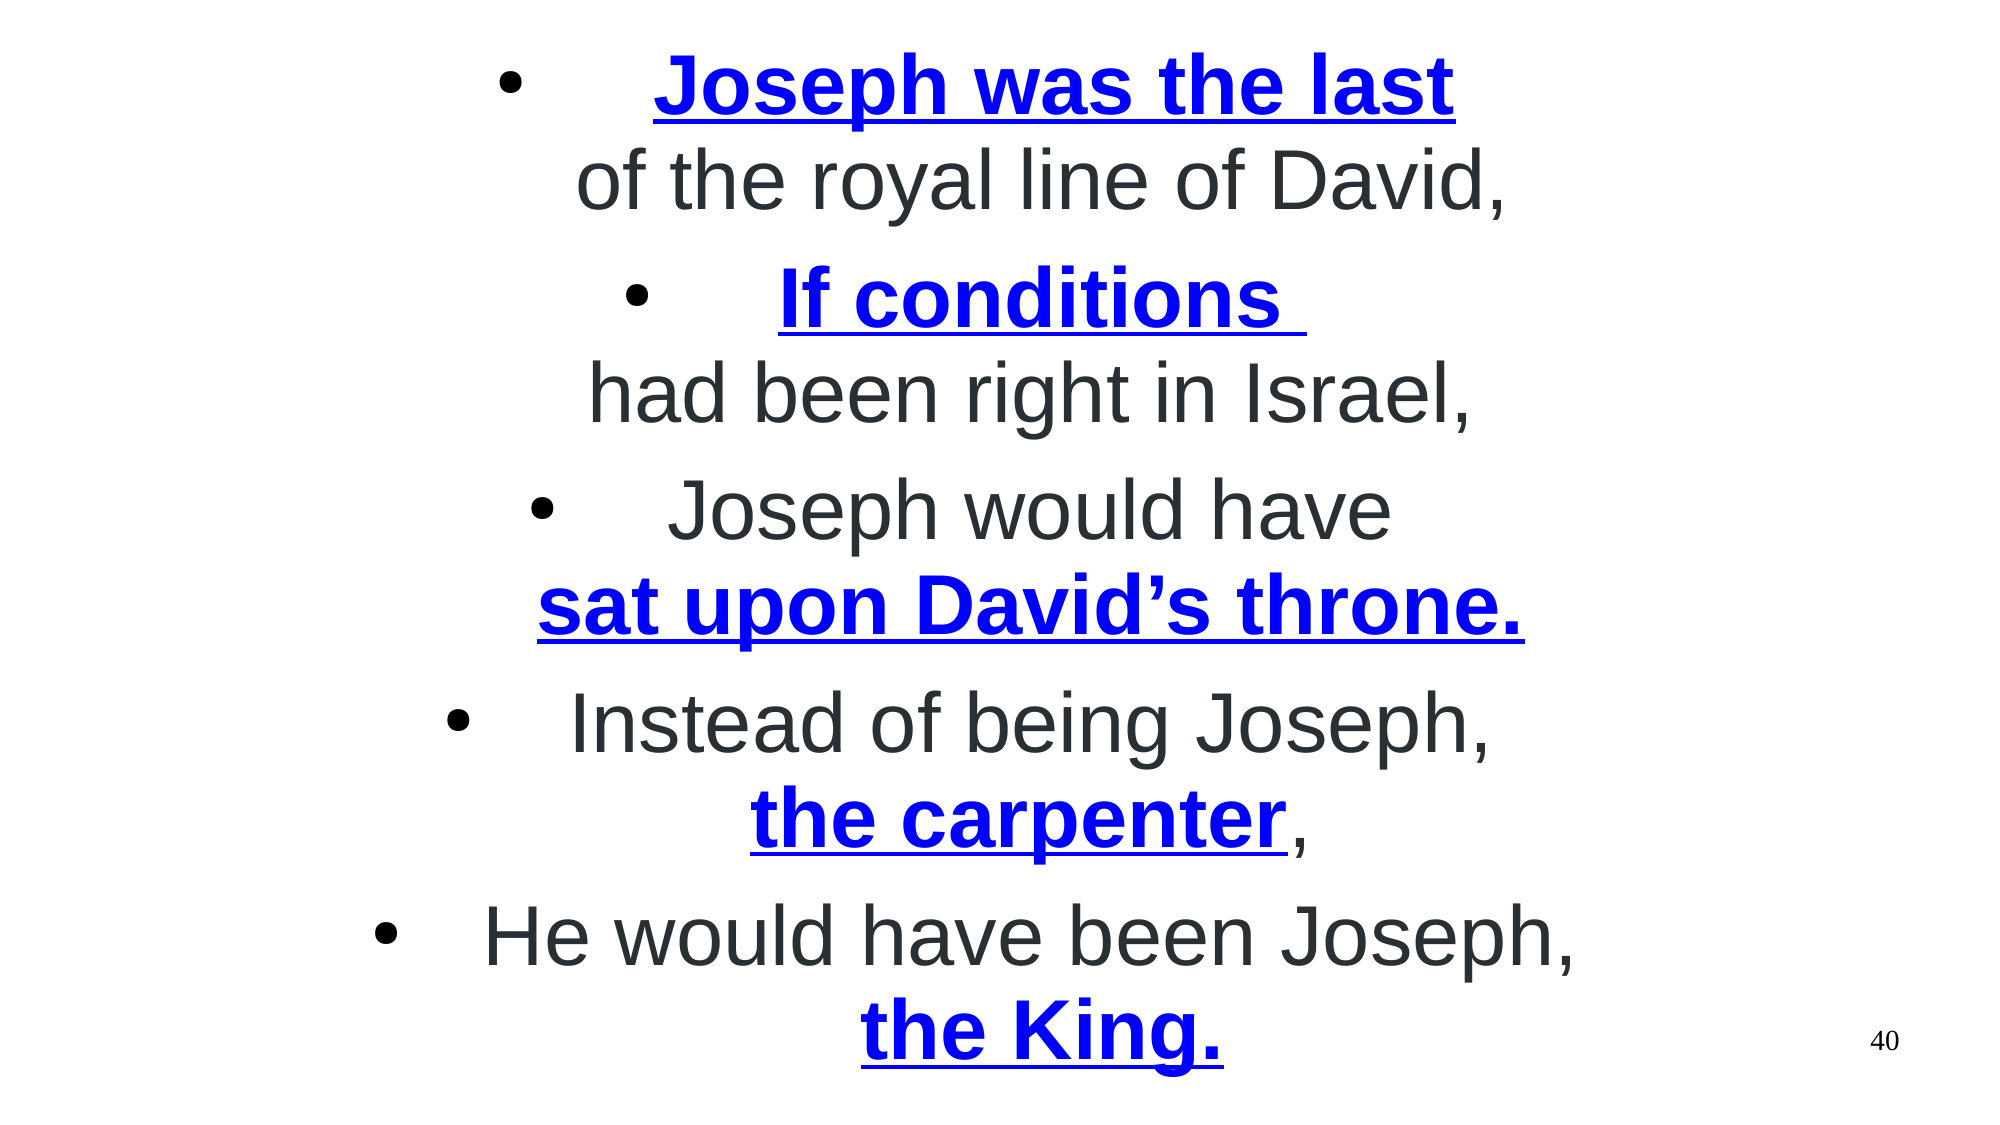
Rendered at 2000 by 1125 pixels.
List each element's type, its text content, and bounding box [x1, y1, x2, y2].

list Joseph was the last of the royal line of David, If conditions had been right in Israel, Joseph would have sat upon David’s throne. Instead of being Joseph, the carpenter, He would have been Joseph, the King. [37, 37, 1988, 1088]
